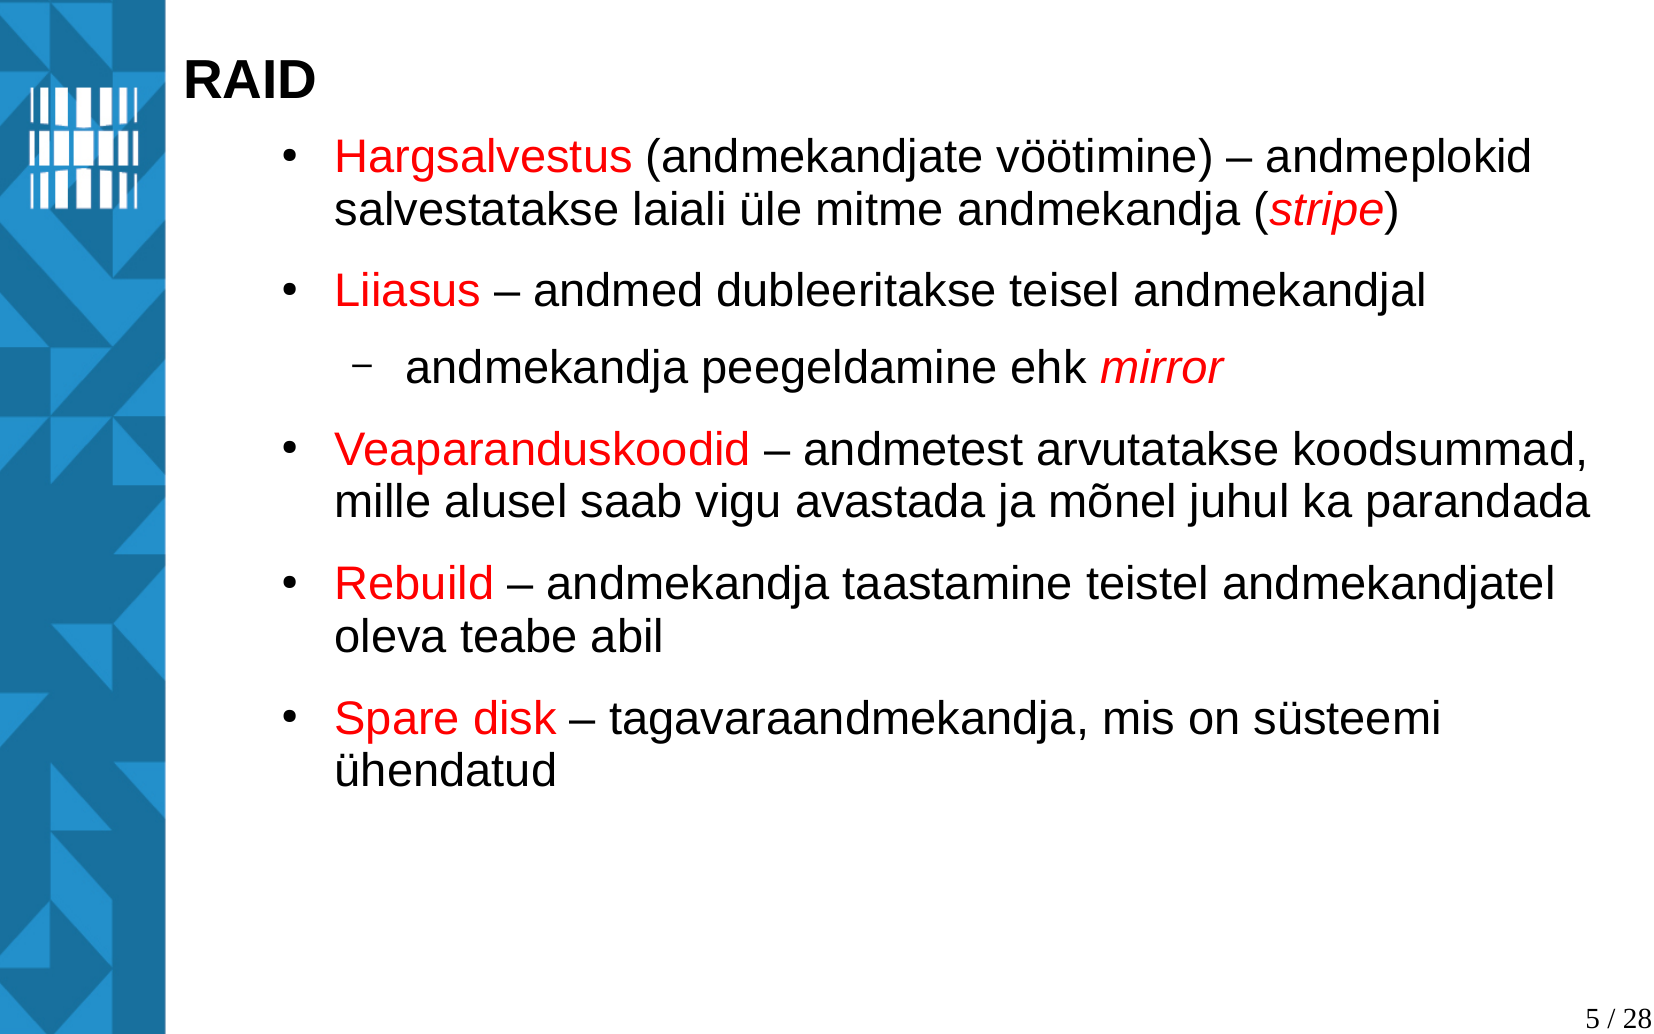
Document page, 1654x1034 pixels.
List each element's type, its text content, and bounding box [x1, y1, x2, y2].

list Hargsalvestus (andmekandjate vöötimine) – andmeplokid salvestatakse laiali üle mitme andmekandja (stripe) Liiasus – andmed dubleeritakse teisel andmekandjal andmekandja peegeldamine ehk mirror Veaparanduskoodid – andmetest arvutatakse koodsummad, mille alusel saab vigu avastada ja mõnel juhul ka parandada Rebuild – andmekandja taastamine teistel andmekandjatel oleva teabe abil Spare disk – tagavaraandmekandja, mis on süsteemi ühendatud [263, 129, 1625, 997]
title RAID [183, 28, 1569, 131]
